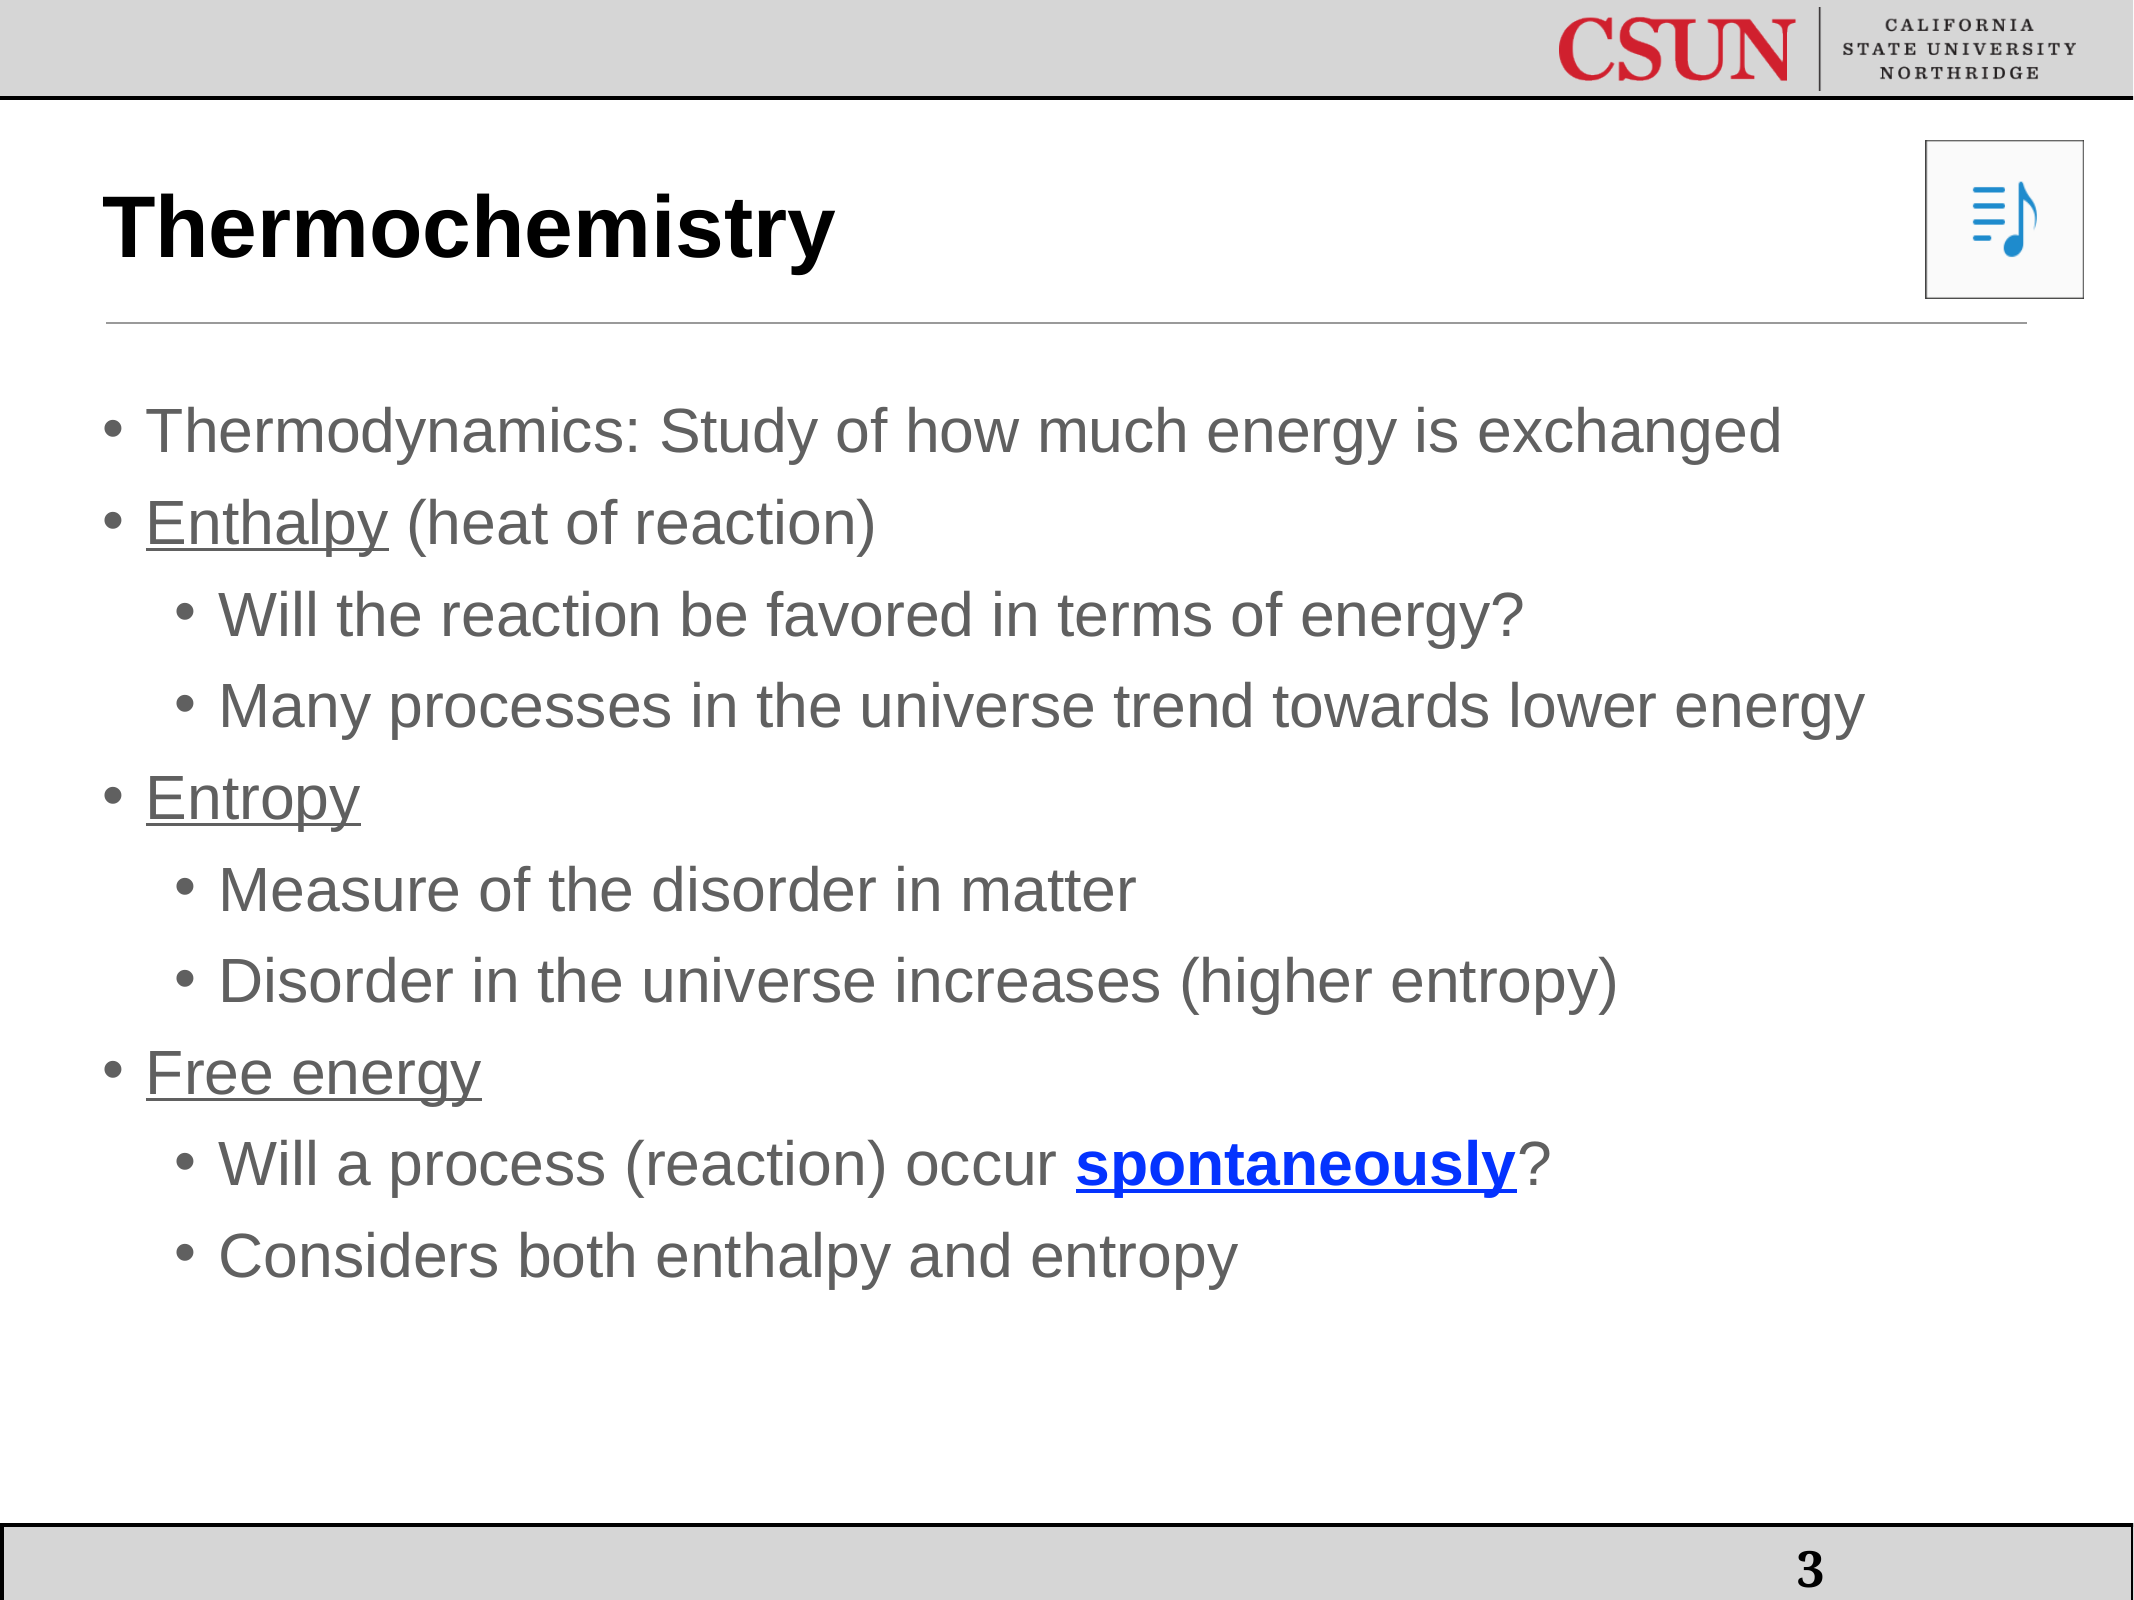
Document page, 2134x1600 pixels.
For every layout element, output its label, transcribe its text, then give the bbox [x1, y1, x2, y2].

list Thermodynamics: Study of how much energy is exchanged Enthalpy (heat of reaction) Will the reaction be favored in terms of energy? Many processes in the universe trend towards lower energy Entropy Measure of the disorder in matter Disorder in the universe increases (higher entropy) Free energy Will a process (reaction) occur spontaneously? Considers both enthalpy and entropy [93, 382, 2101, 1501]
picture [1559, 7, 2076, 91]
title Thermochemistry [93, 104, 2040, 284]
text_box [1924, 139, 2086, 301]
